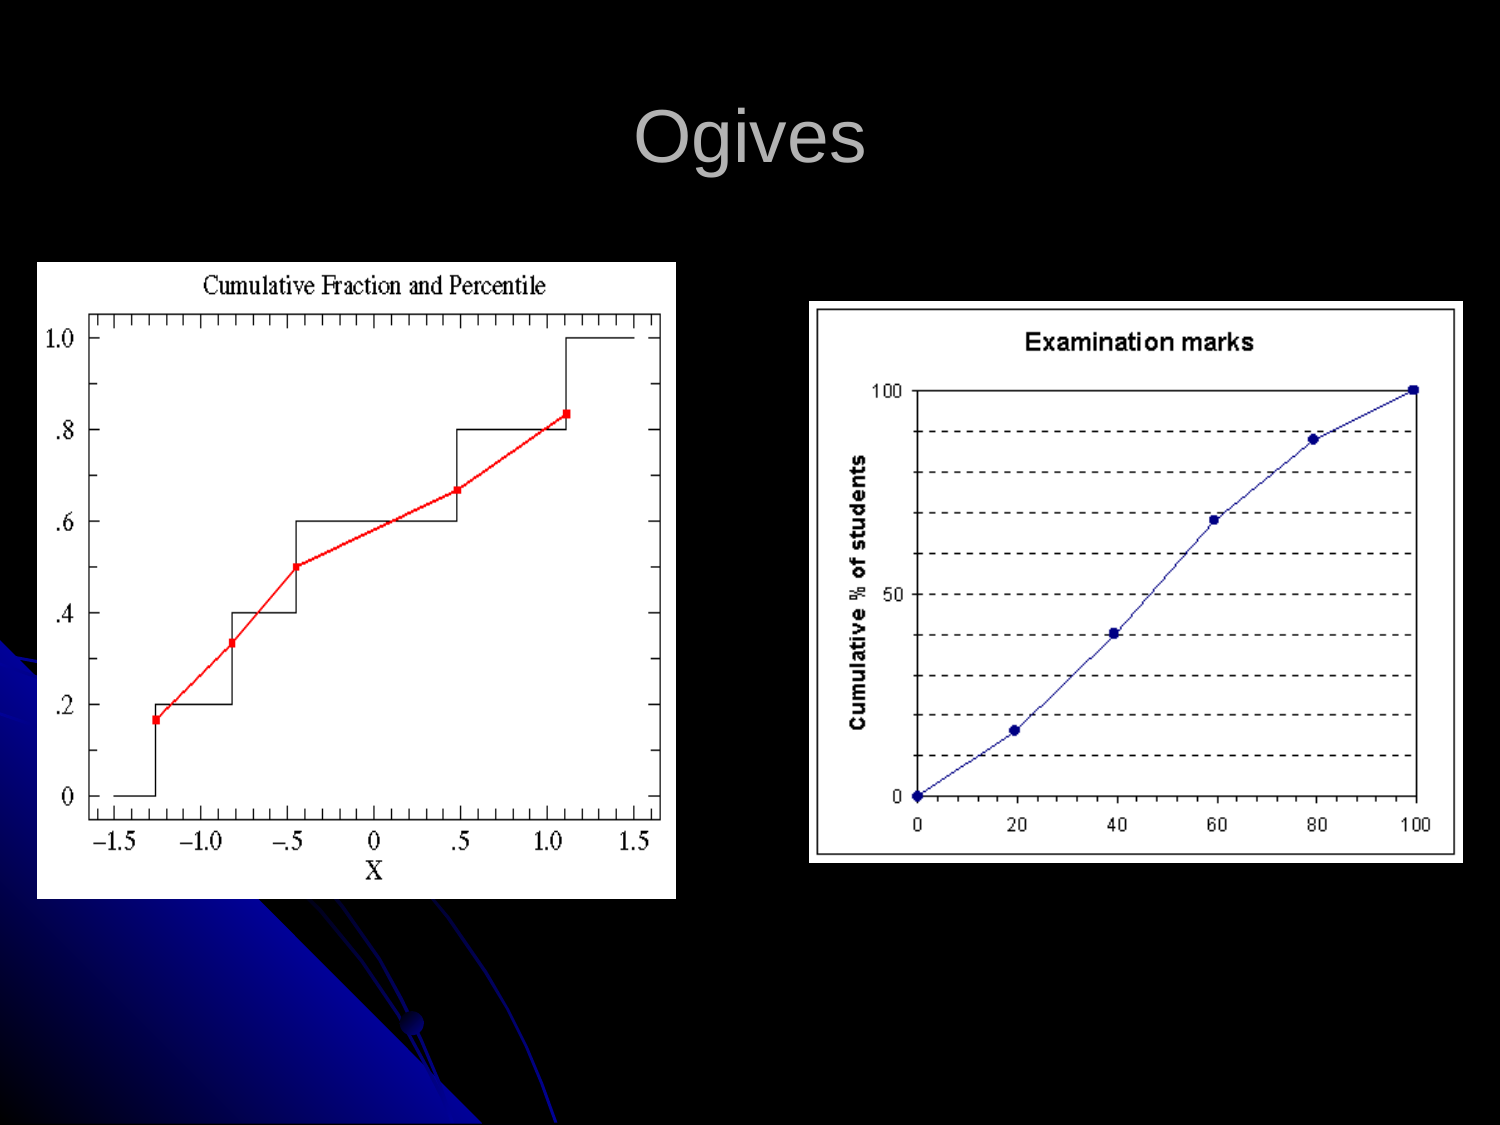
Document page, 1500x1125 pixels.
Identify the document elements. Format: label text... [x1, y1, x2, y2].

picture [809, 301, 1463, 863]
title Ogives [75, 45, 1426, 233]
picture [37, 262, 676, 899]
